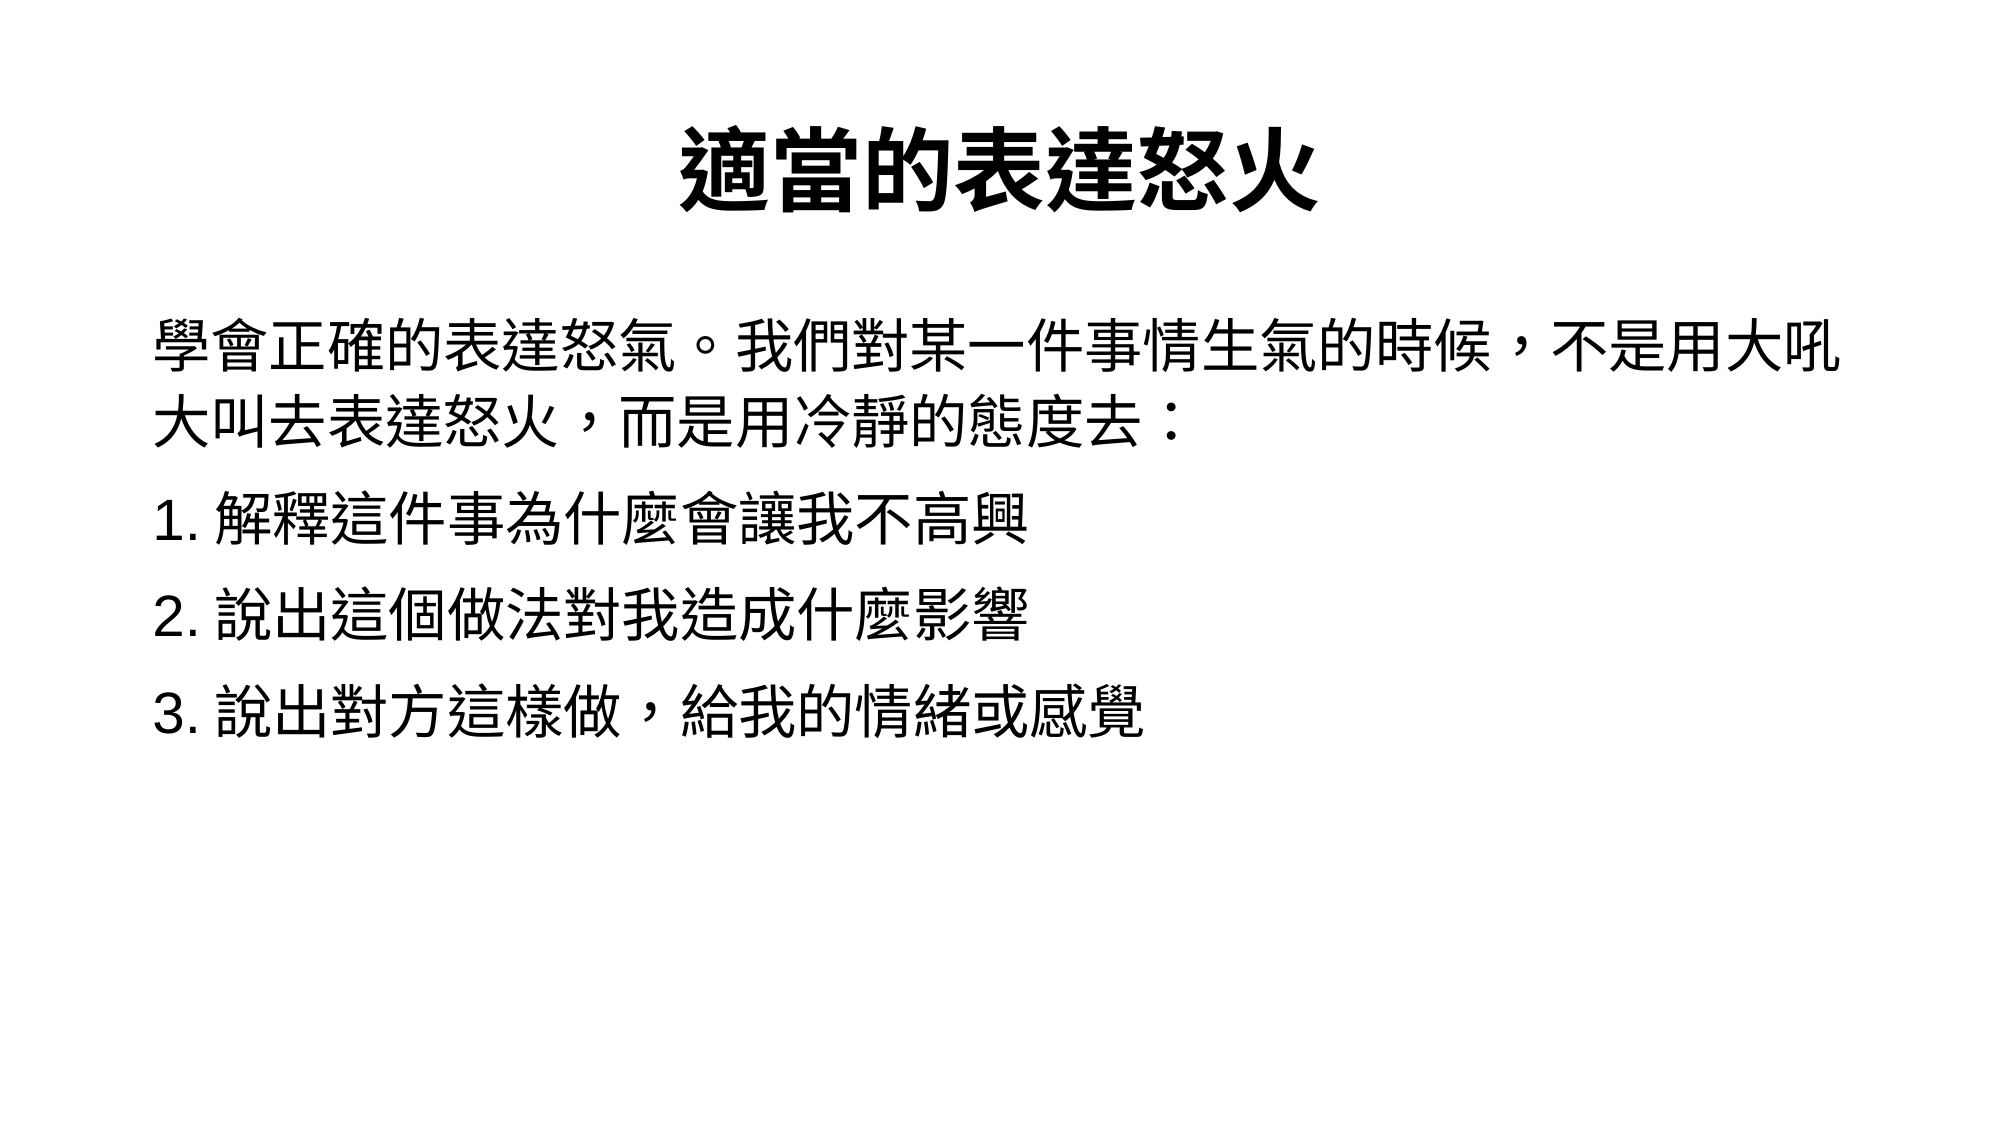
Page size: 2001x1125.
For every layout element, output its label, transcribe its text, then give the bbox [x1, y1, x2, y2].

list 學會正確的表達怒氣。我們對某一件事情生氣的時候，不是用大吼大叫去表達怒火，而是用冷靜的態度去： 1.解釋這件事為什麼會讓我不高興 2.說出這個做法對我造成什麼影響 3.說出對方這樣做，給我的情緒或感覺 [137, 299, 1863, 1014]
title 適當的表達怒火 [137, 59, 1863, 278]
